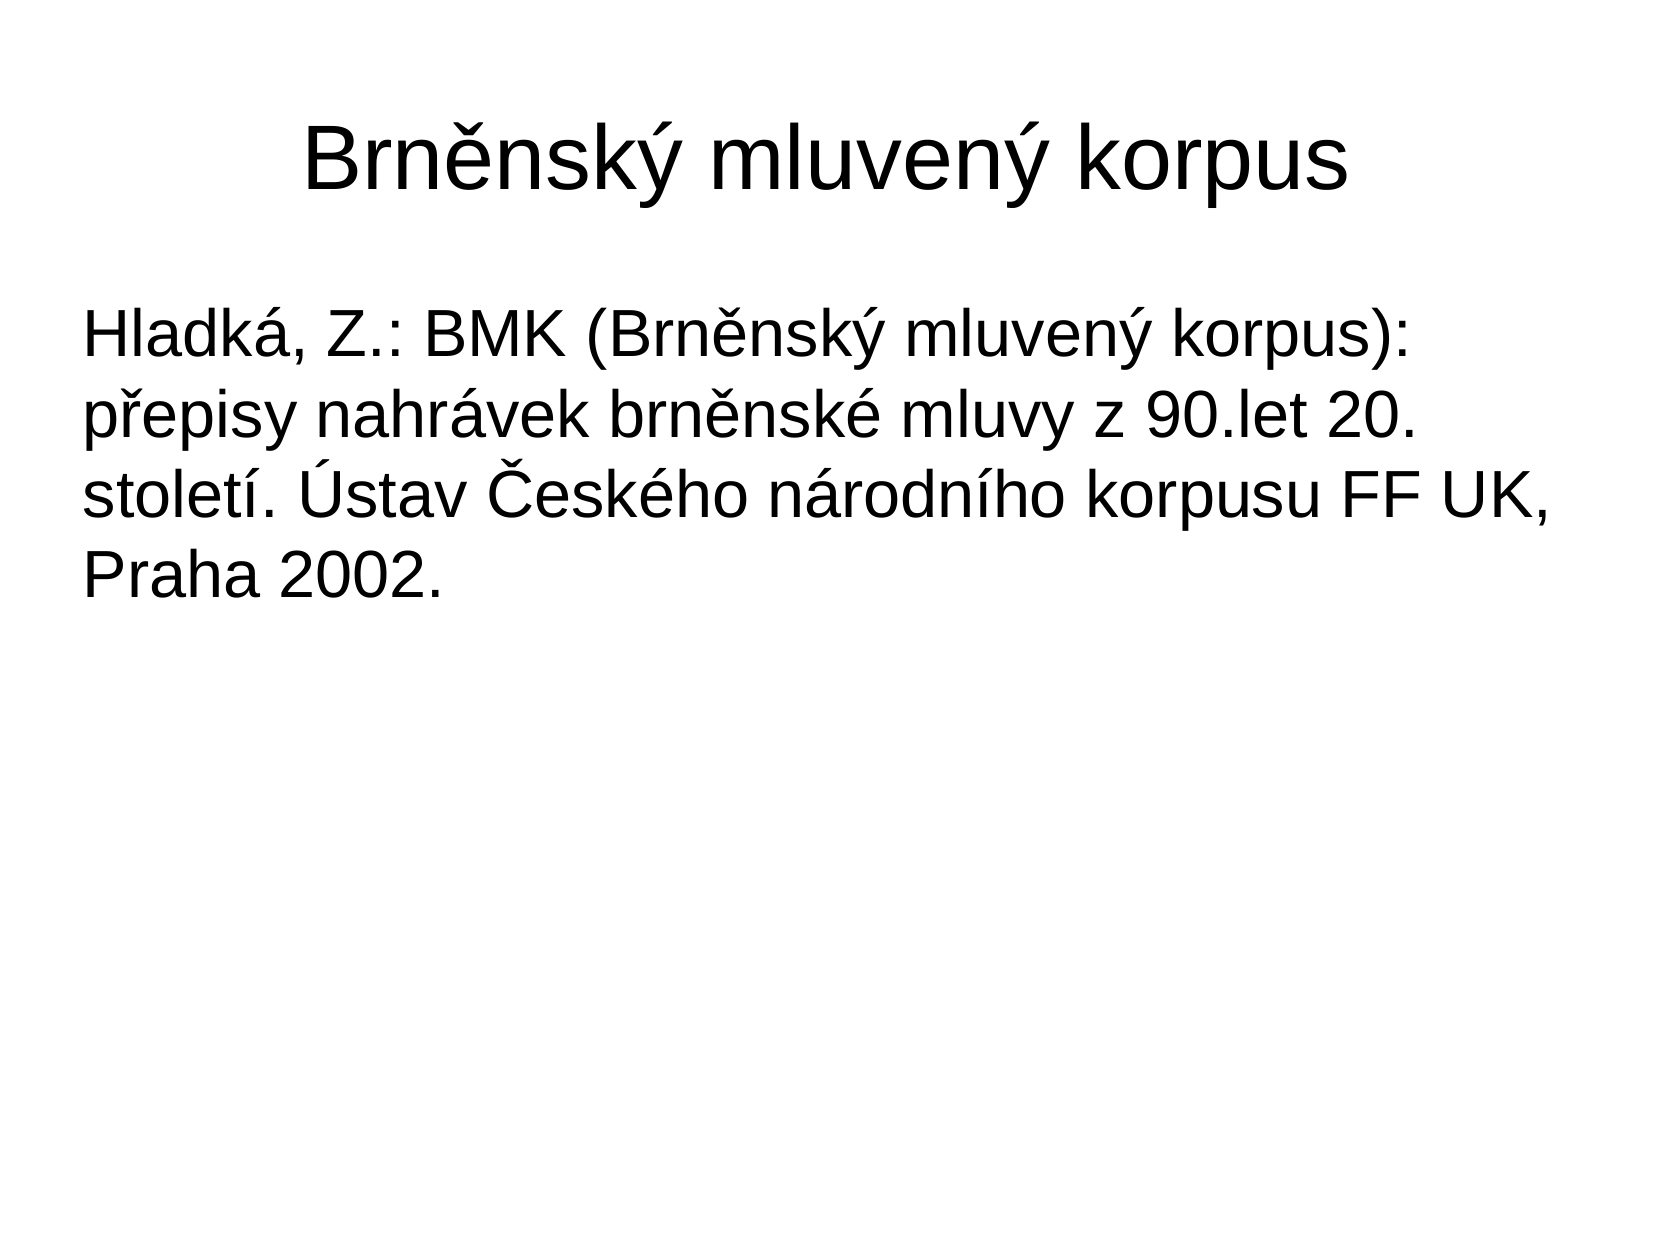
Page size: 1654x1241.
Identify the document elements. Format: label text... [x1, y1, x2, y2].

title Brněnský mluvený korpus [82, 49, 1571, 257]
list Hladká, Z.: BMK (Brněnský mluvený korpus): přepisy nahrávek brněnské mluvy z 90.let 20. století. Ústav Českého národního korpusu FF UK, Praha 2002. [82, 290, 1571, 1010]
